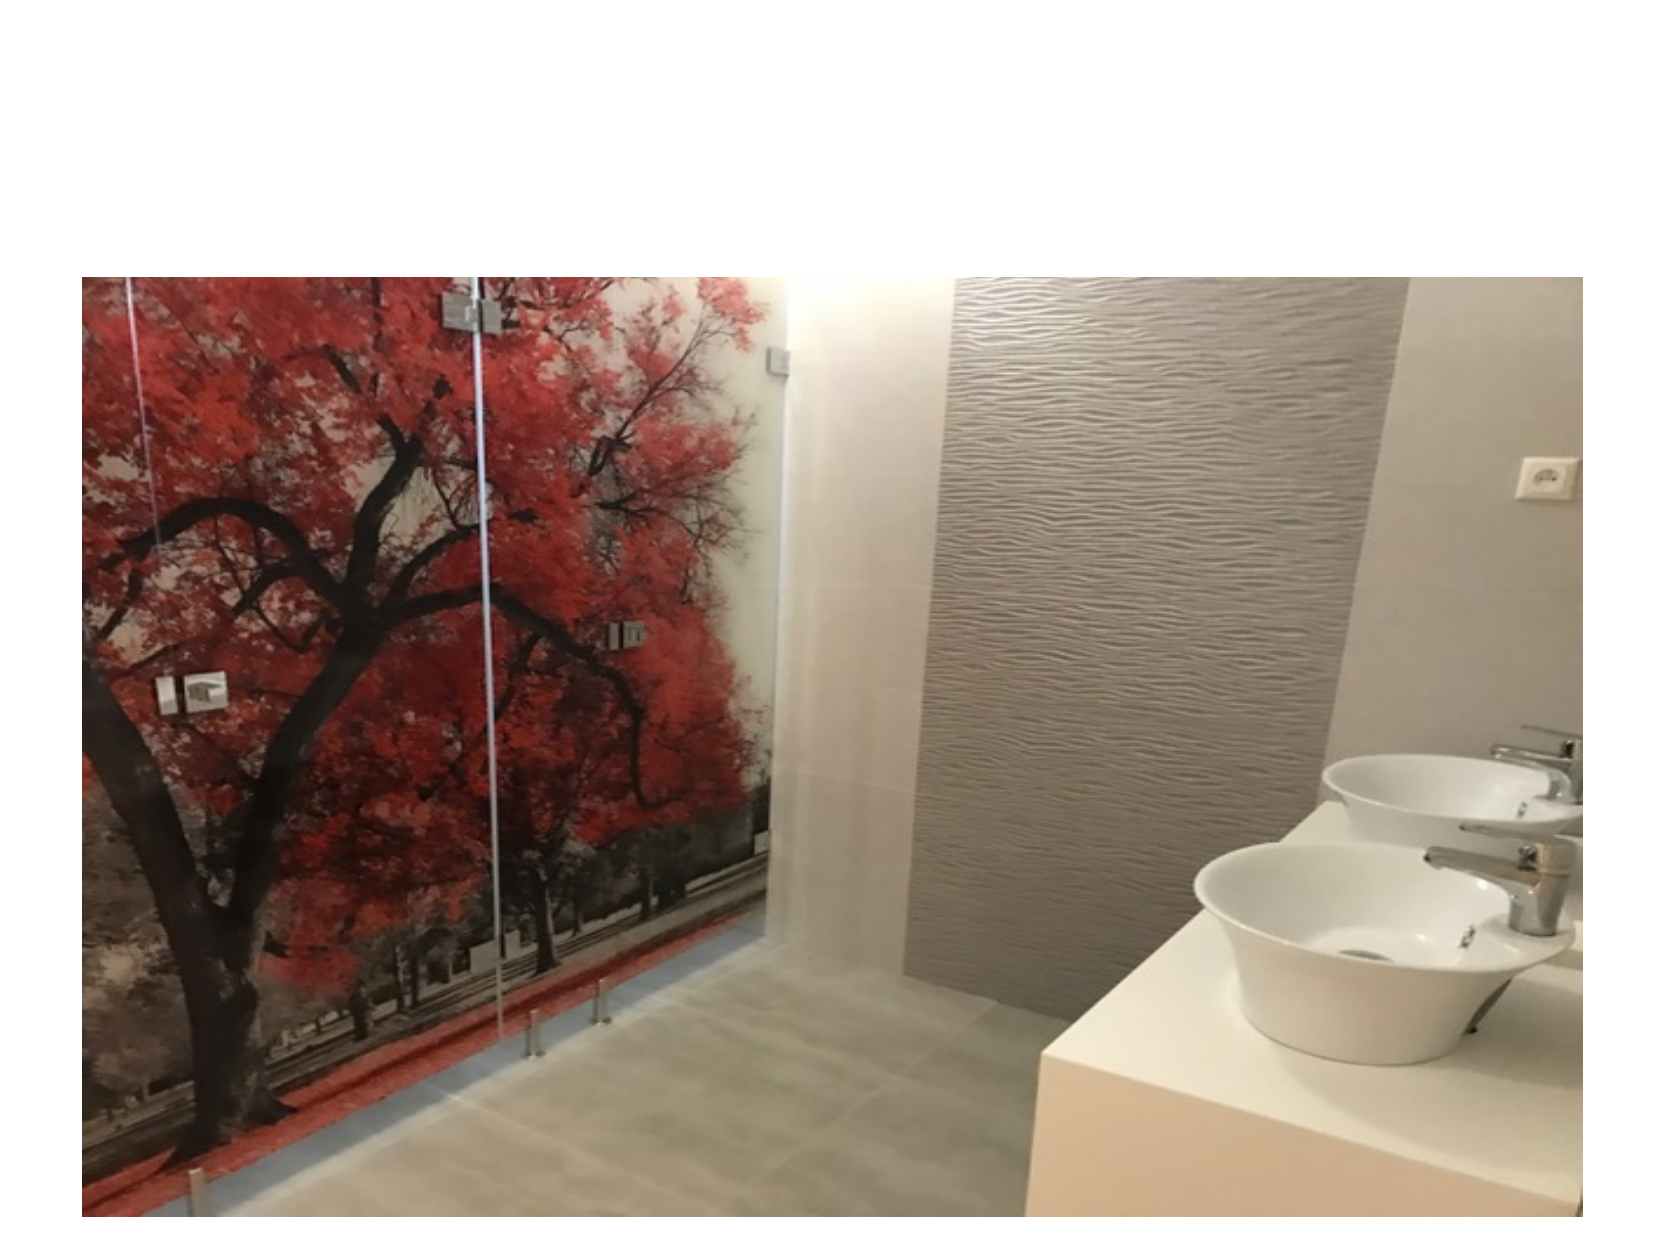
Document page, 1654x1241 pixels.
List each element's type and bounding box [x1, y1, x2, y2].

picture [82, 277, 1583, 1217]
